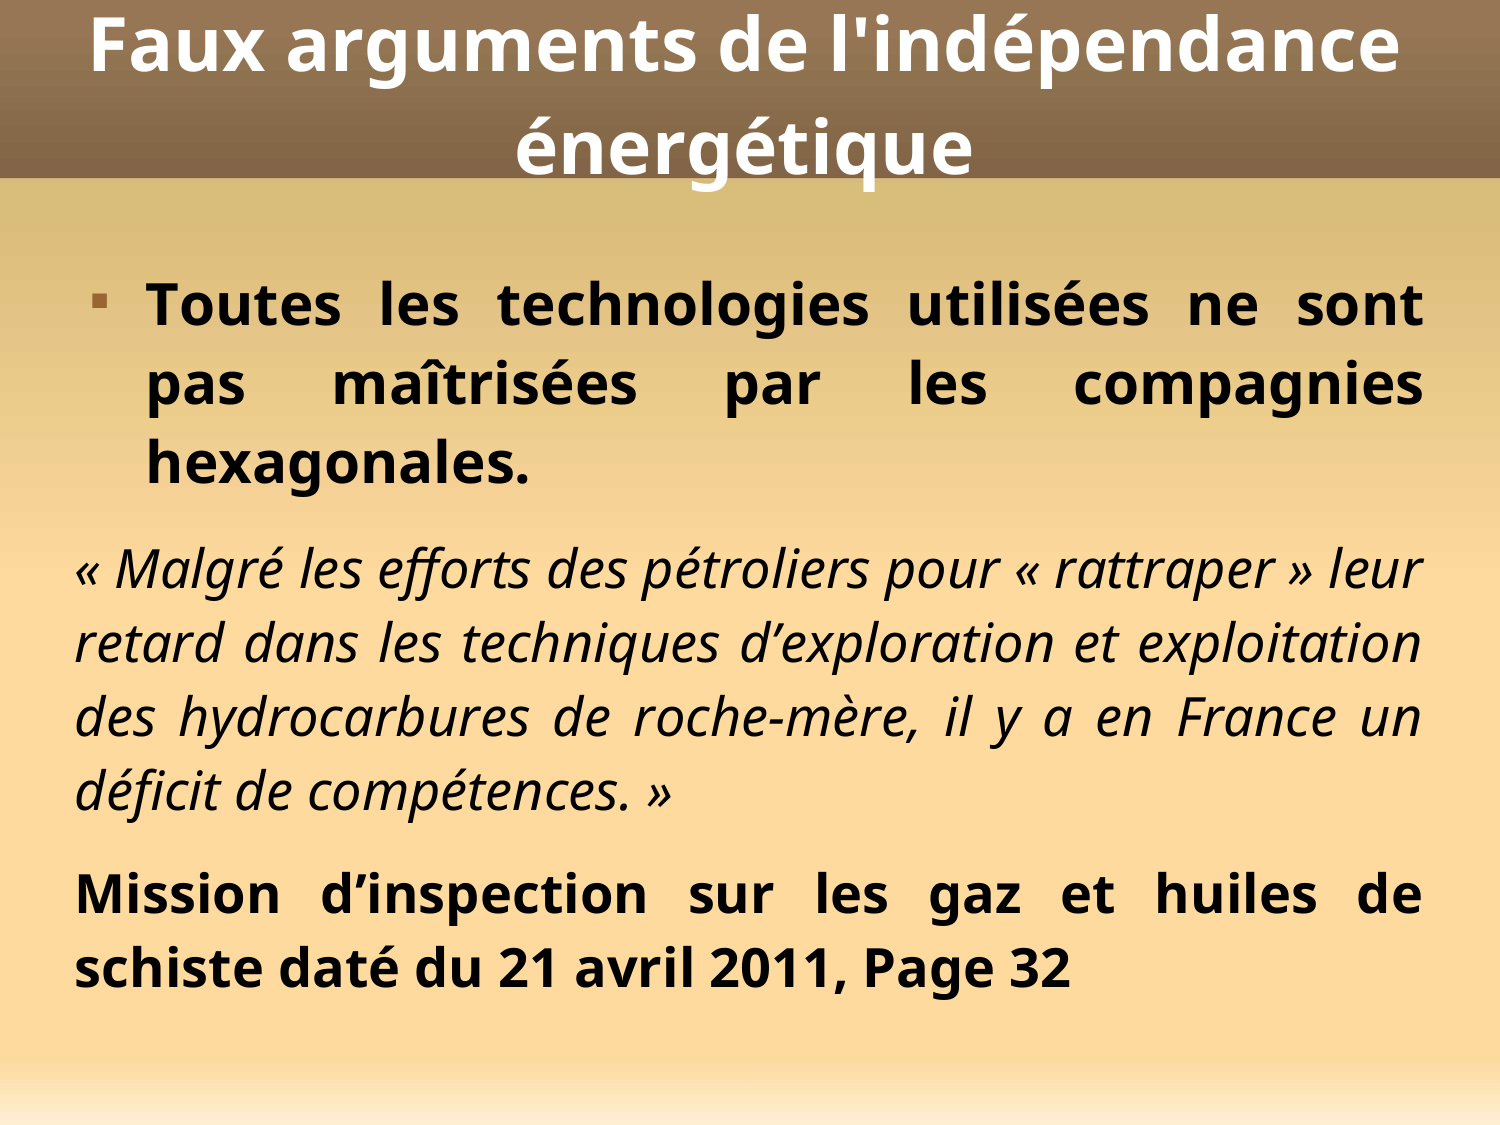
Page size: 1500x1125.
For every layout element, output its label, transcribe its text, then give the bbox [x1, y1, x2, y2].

picture [0, 0, 1500, 1125]
title Faux arguments de l'indépendance énergétique [69, 0, 1420, 199]
list Toutes les technologies utilisées ne sont pas maîtrisées par les compagnies hexagonales. « Malgré les efforts des pétroliers pour « rattraper » leur retard dans les techniques d’exploration et exploitation des hydrocarbures de roche-mère, il y a en France un déficit de compétences. » Mission d’inspection sur les gaz et huiles de schiste daté du 21 avril 2011, Page 32 [74, 263, 1425, 1074]
